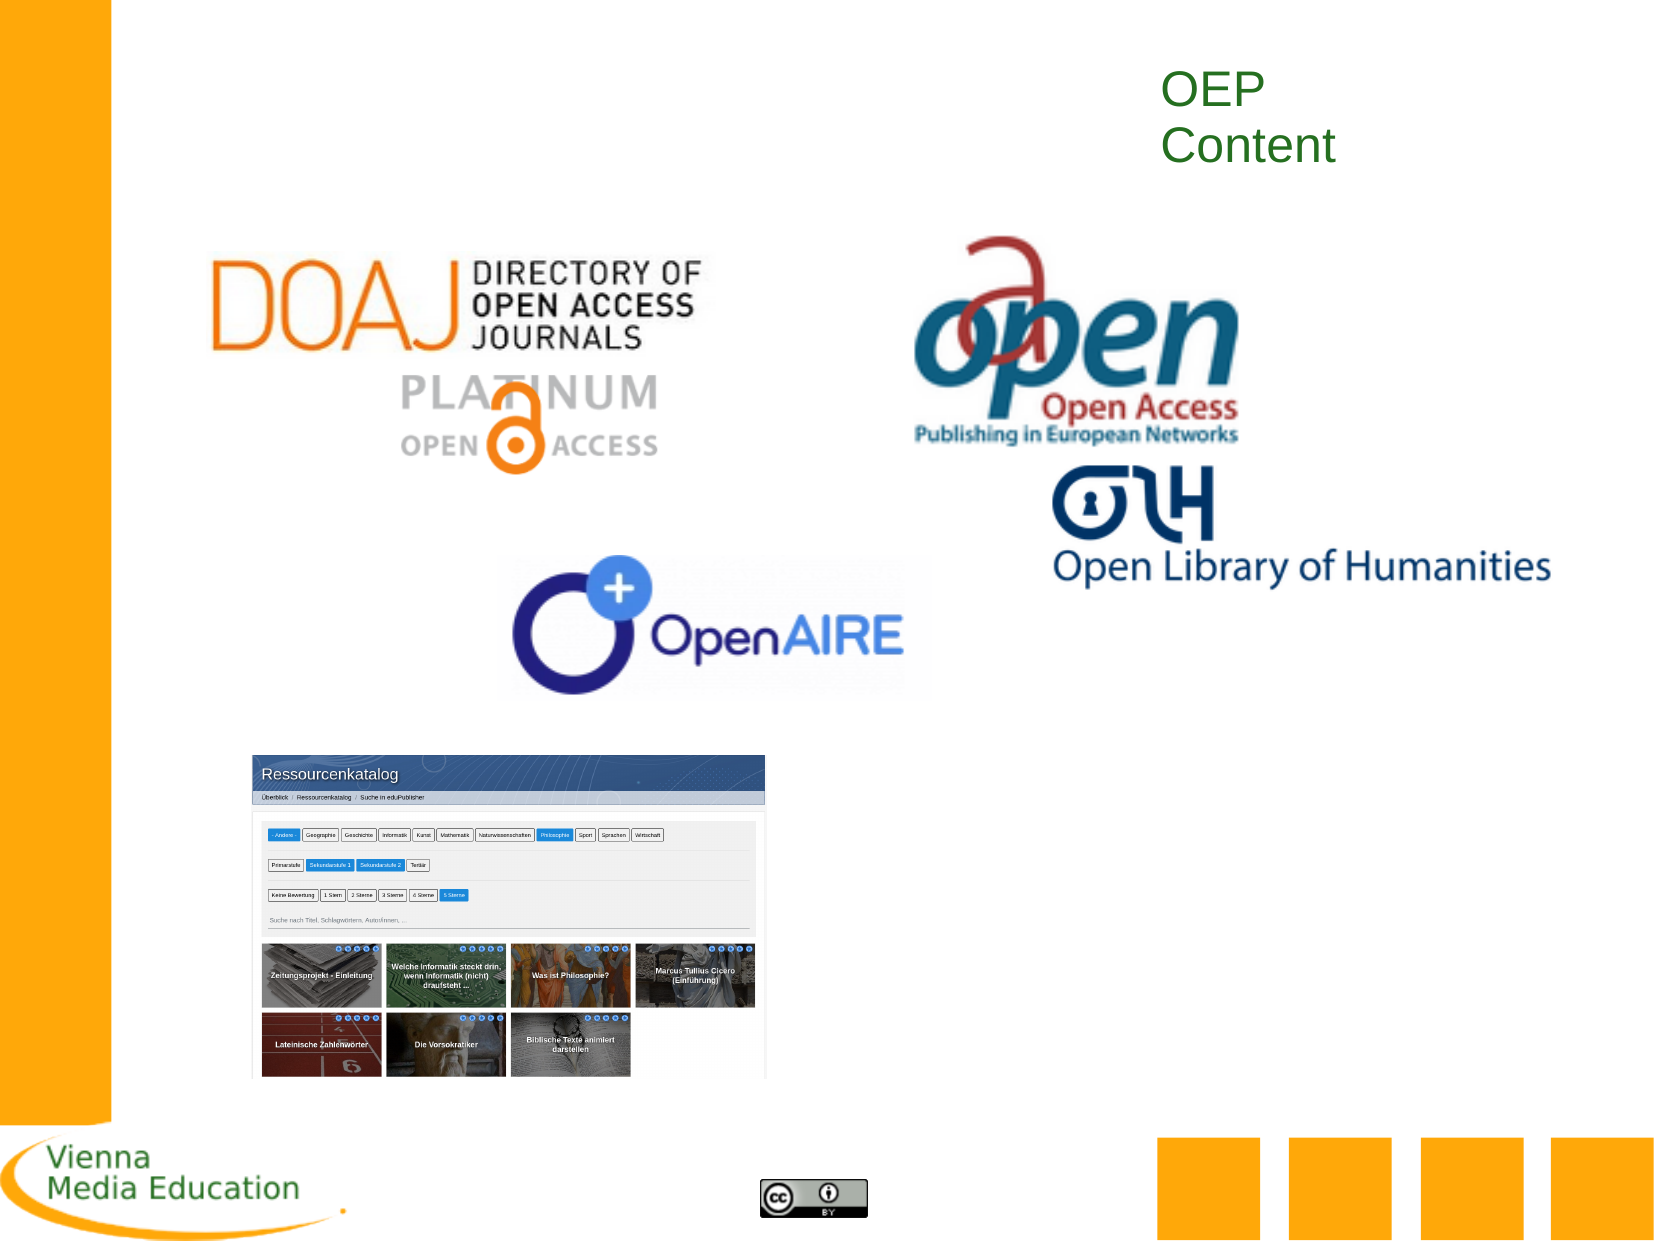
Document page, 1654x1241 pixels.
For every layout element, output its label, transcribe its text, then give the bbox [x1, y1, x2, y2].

picture [251, 755, 767, 1079]
picture [878, 221, 1568, 593]
picture [497, 555, 932, 701]
text_box OEP Content [1160, 61, 1597, 212]
picture [206, 251, 725, 482]
picture [757, 1177, 870, 1221]
picture [0, 1114, 398, 1241]
